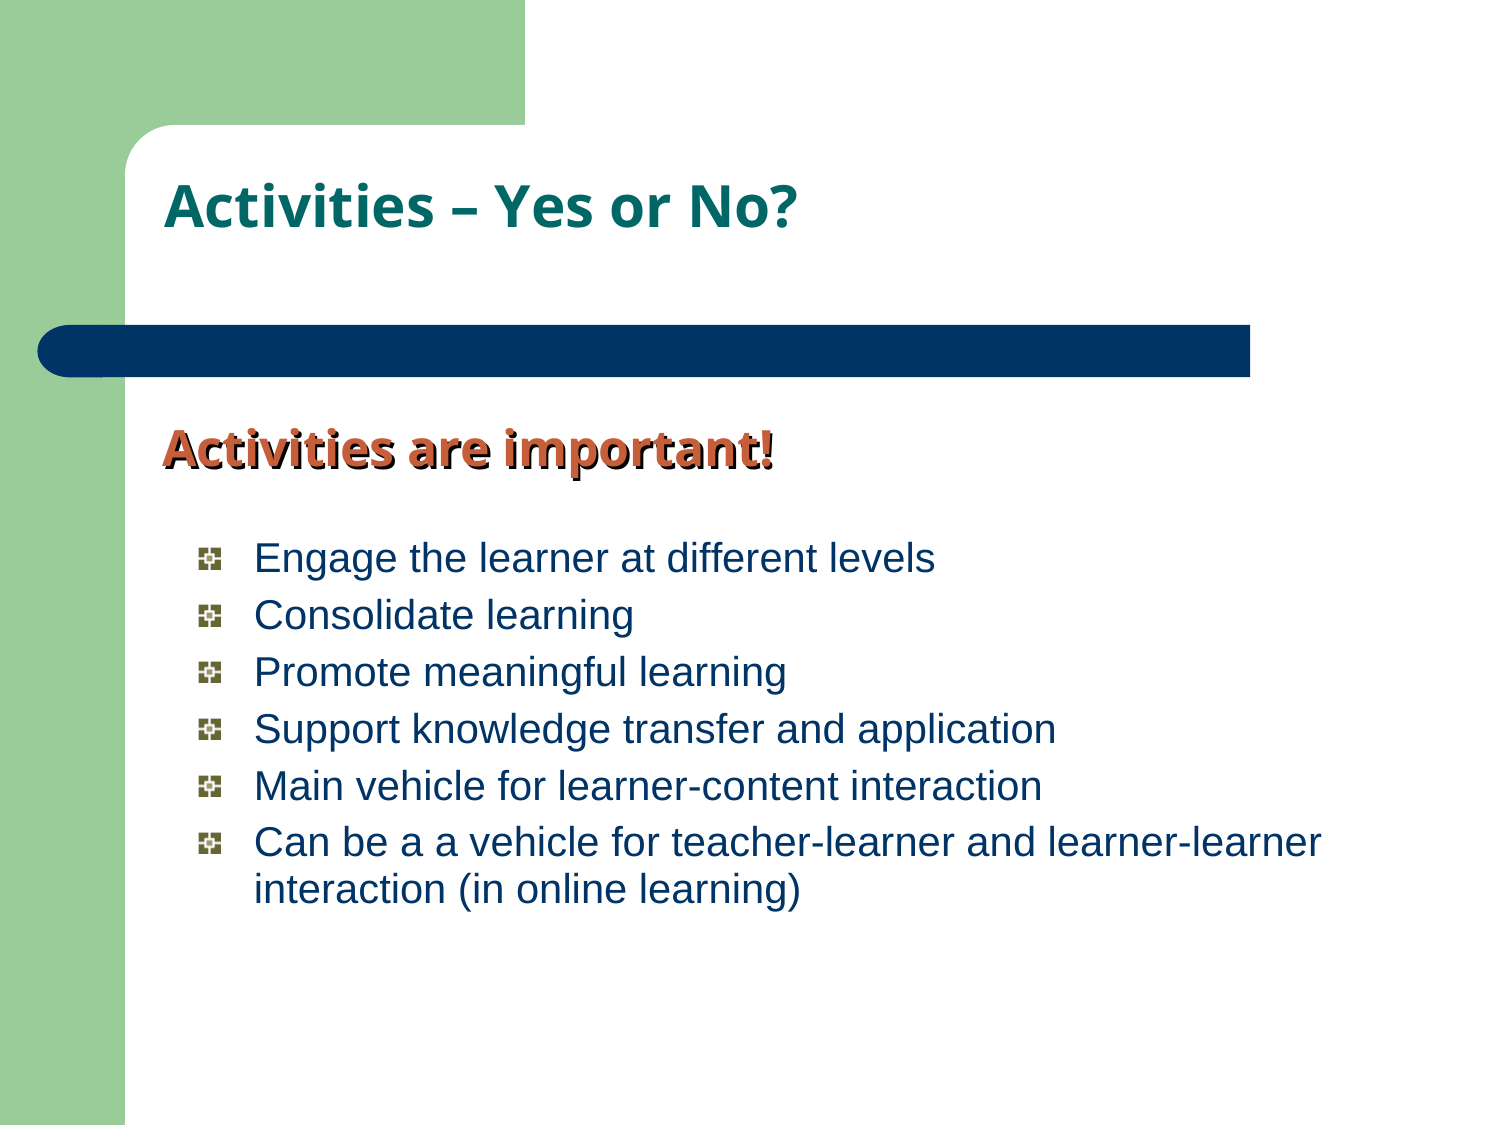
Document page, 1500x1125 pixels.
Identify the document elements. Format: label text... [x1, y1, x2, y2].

text_box Activities are important! [147, 408, 798, 485]
title Activities – Yes or No? [149, 171, 1463, 250]
list Engage the learner at different levels Consolidate learning Promote meaningful learning Support knowledge transfer and application Main vehicle for learner-content interaction Can be a a vehicle for teacher-learner and learner-learner interaction (in online learning) [183, 527, 1380, 1090]
